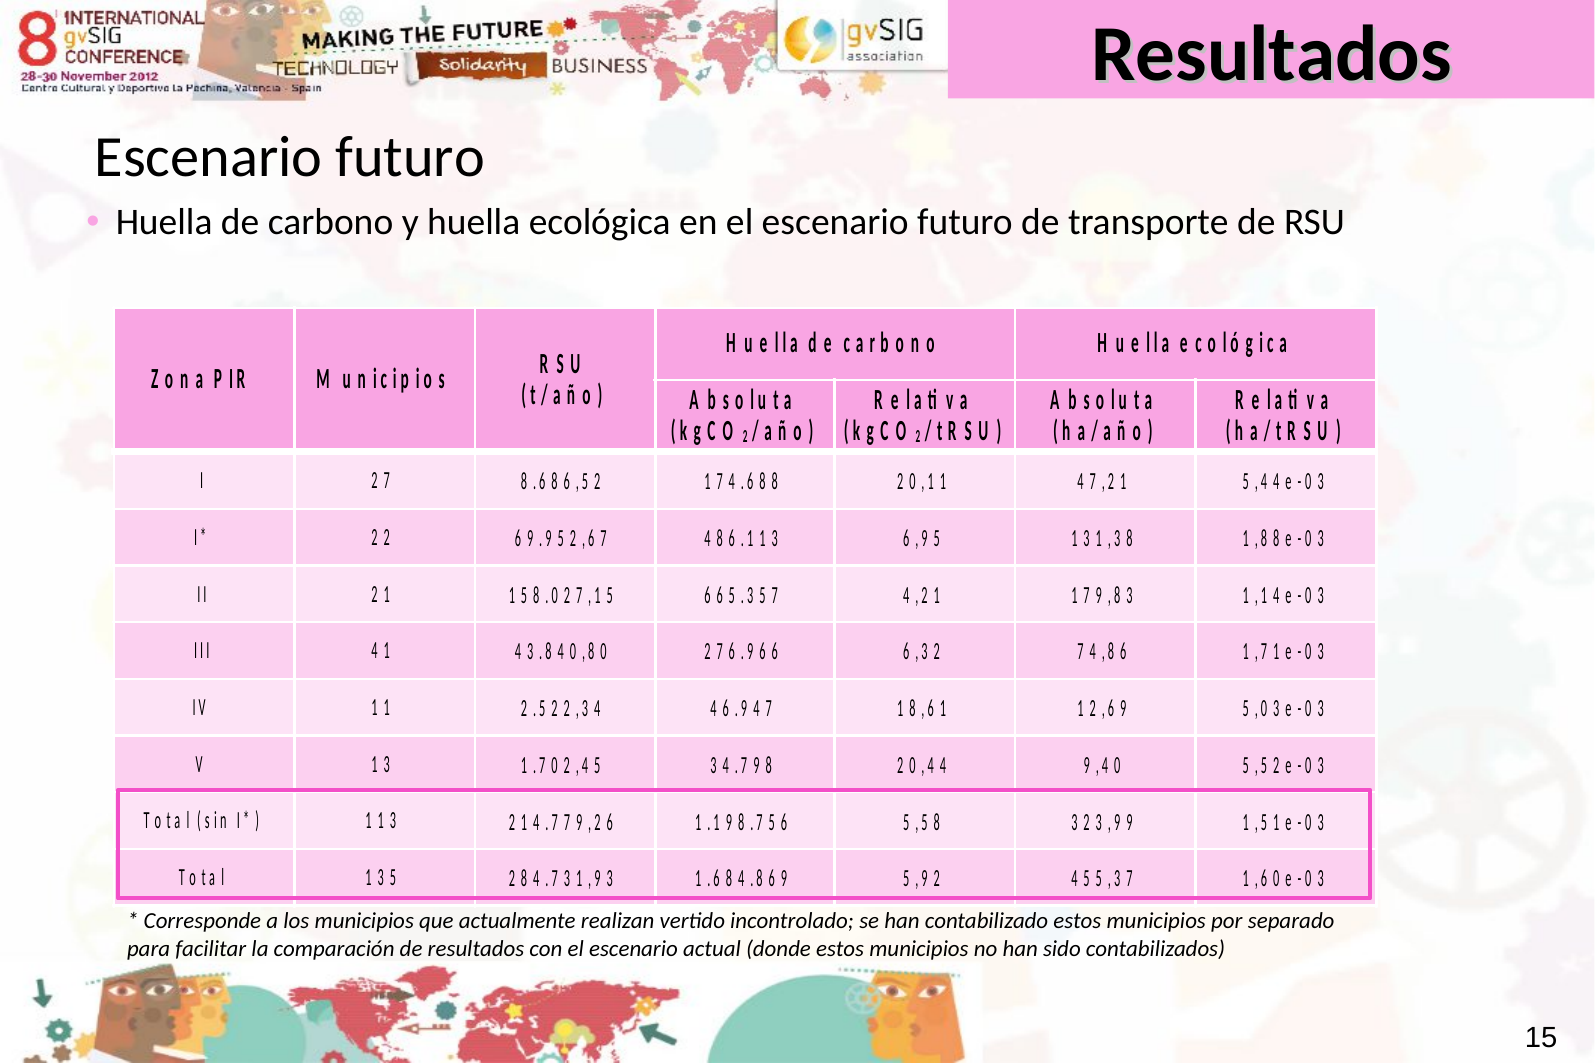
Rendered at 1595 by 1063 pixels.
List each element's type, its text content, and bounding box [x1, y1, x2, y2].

text_box * Corresponde a los municipios que actualmente realizan vertido incontrolado; se han contabilizado estos municipios por separado para facilitar la comparación de resultados con el escenario actual (donde estos municipios no han sido contabilizados) [112, 922, 1370, 968]
list Escenario futuro [79, 118, 1545, 197]
picture [0, 0, 1595, 1063]
text_box Huella de carbono y huella ecológica en el escenario futuro de transporte de RSU [80, 196, 1533, 986]
text_box Resultados [947, 0, 1595, 99]
text_box <número> [1510, 1011, 1595, 1063]
